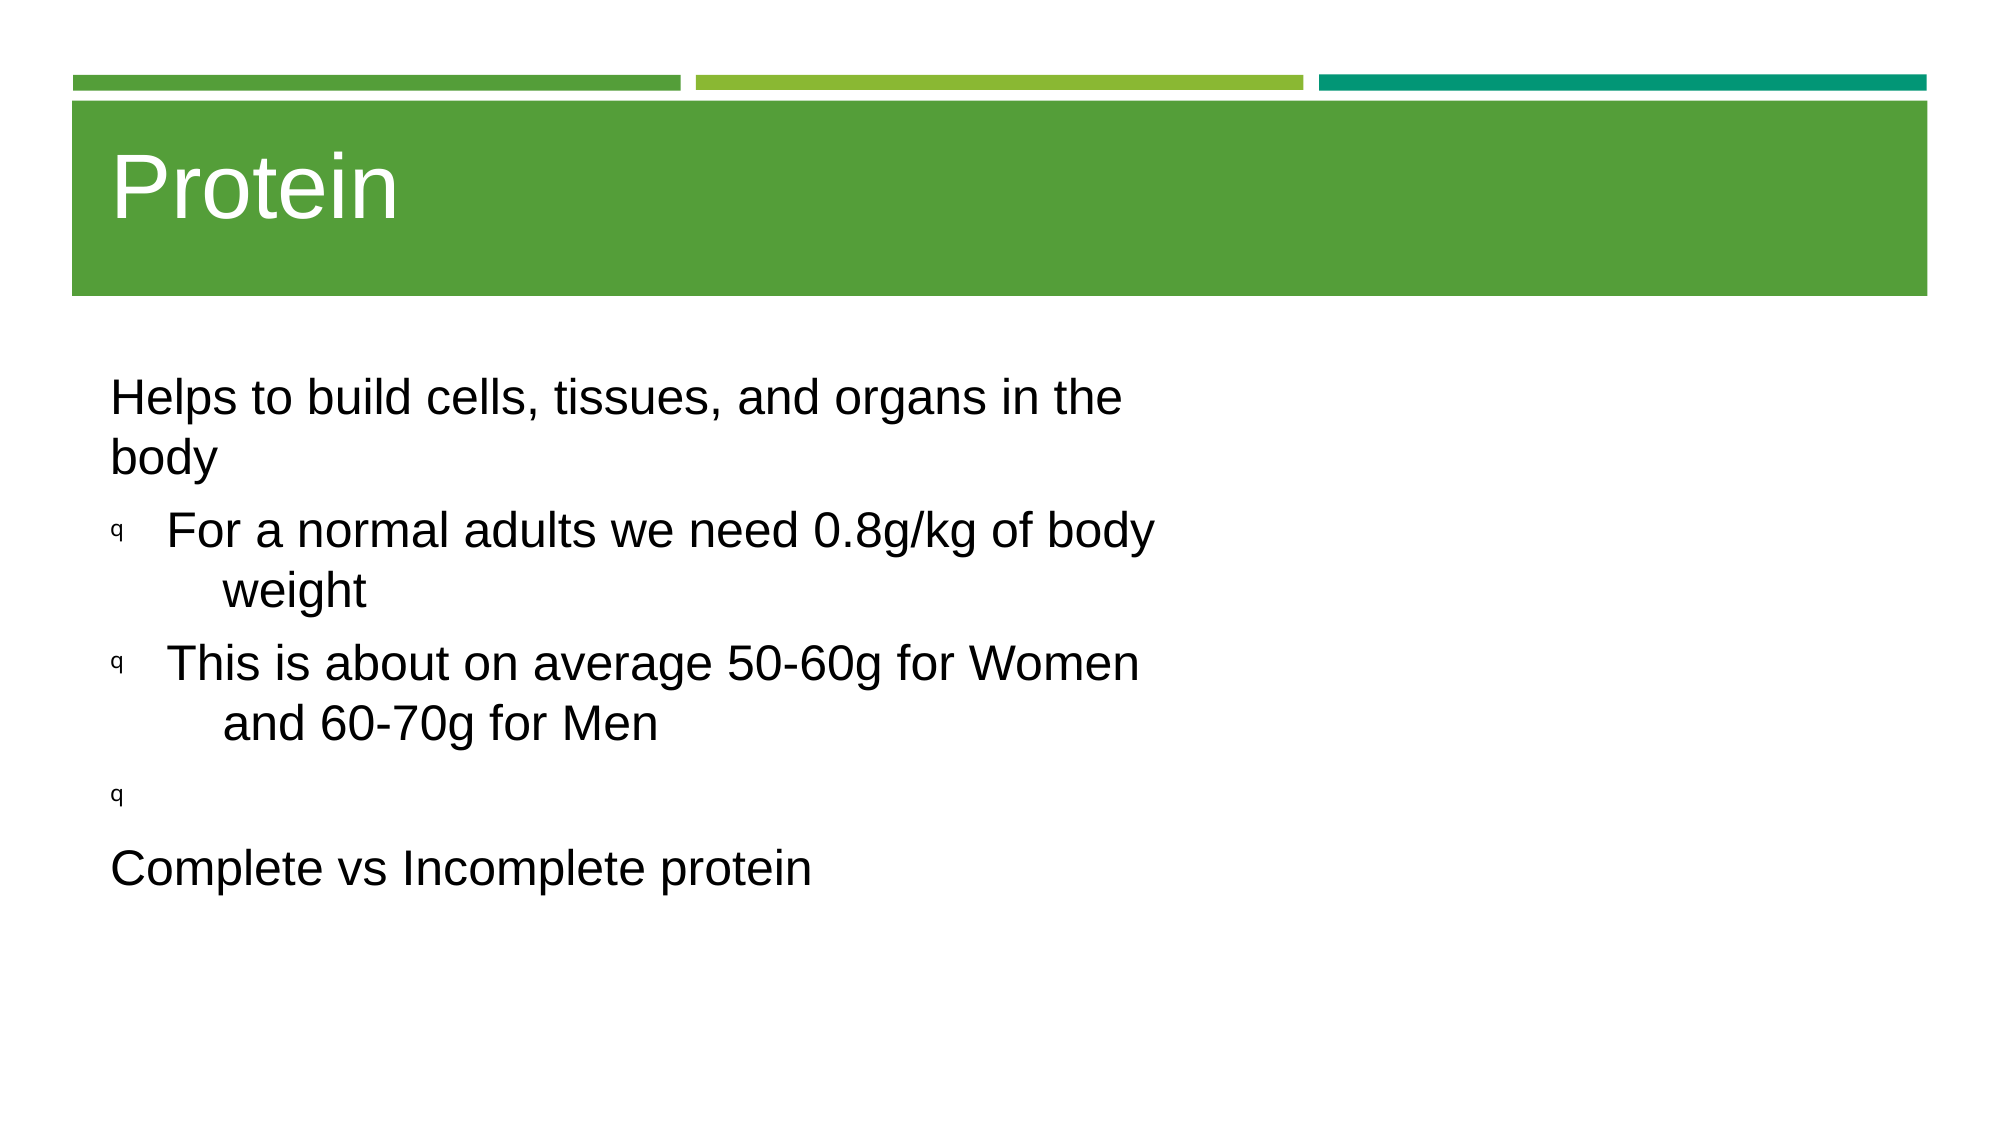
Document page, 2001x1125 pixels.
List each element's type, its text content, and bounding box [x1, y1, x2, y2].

title Protein [95, 120, 1905, 282]
list Helps to build cells, tissues, and organs in the body For a normal adults we need 0.8g/kg of body weight This is about on average 50-60g for Women and 60-70g for Men Complete vs Incomplete protein [95, 357, 1203, 962]
